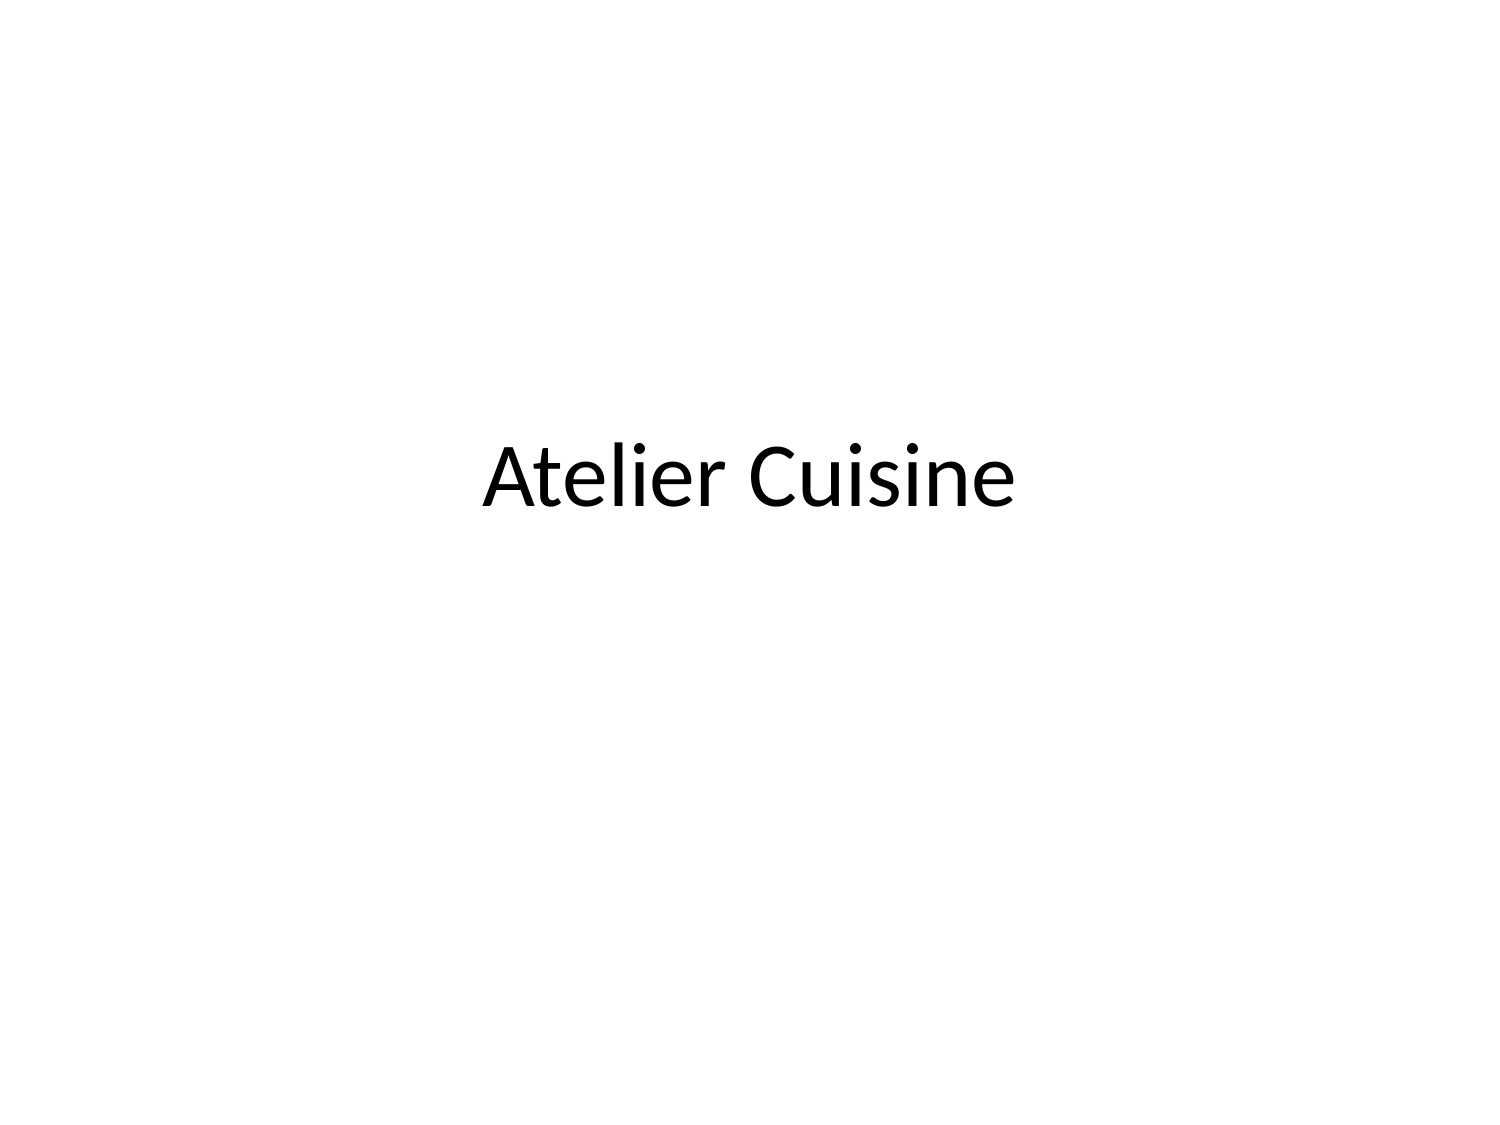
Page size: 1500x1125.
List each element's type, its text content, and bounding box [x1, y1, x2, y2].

title Atelier Cuisine [112, 349, 1388, 591]
